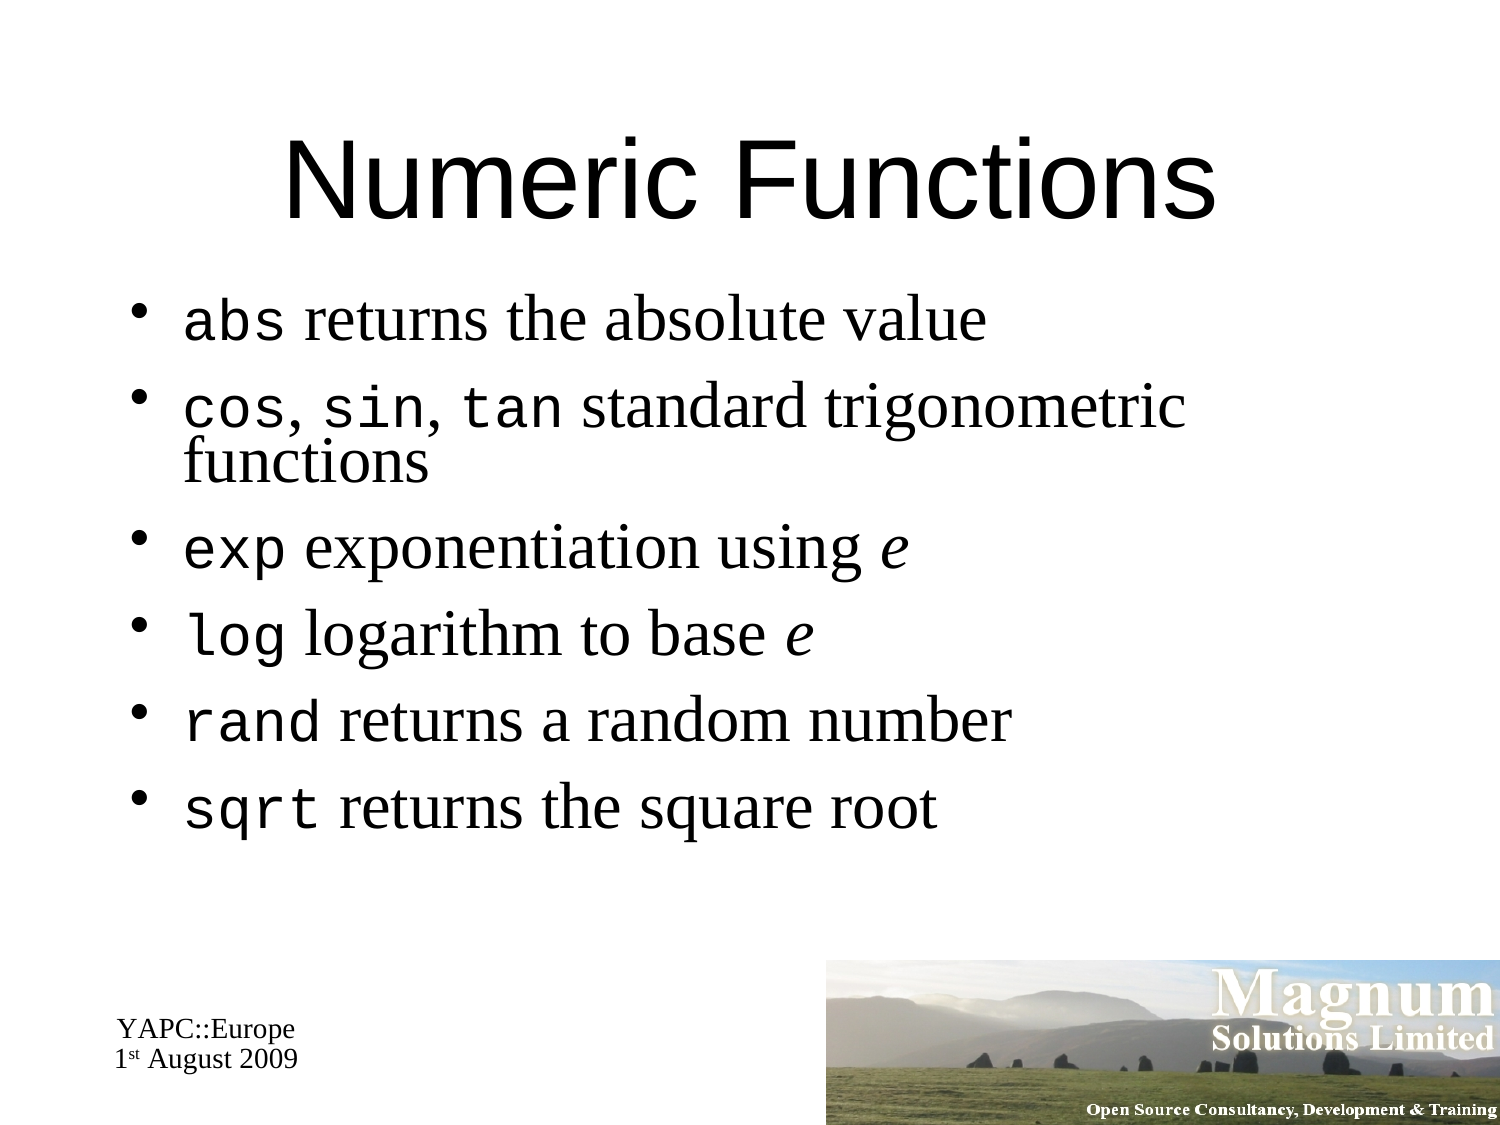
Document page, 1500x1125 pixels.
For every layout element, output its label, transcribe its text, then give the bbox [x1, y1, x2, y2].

title Numeric Functions [112, 62, 1388, 250]
picture [826, 960, 1500, 1125]
list abs returns the absolute value cos, sin, tan standard trigonometric functions exp exponentiation using e log logarithm to base e rand returns a random number sqrt returns the square root [112, 295, 1388, 860]
